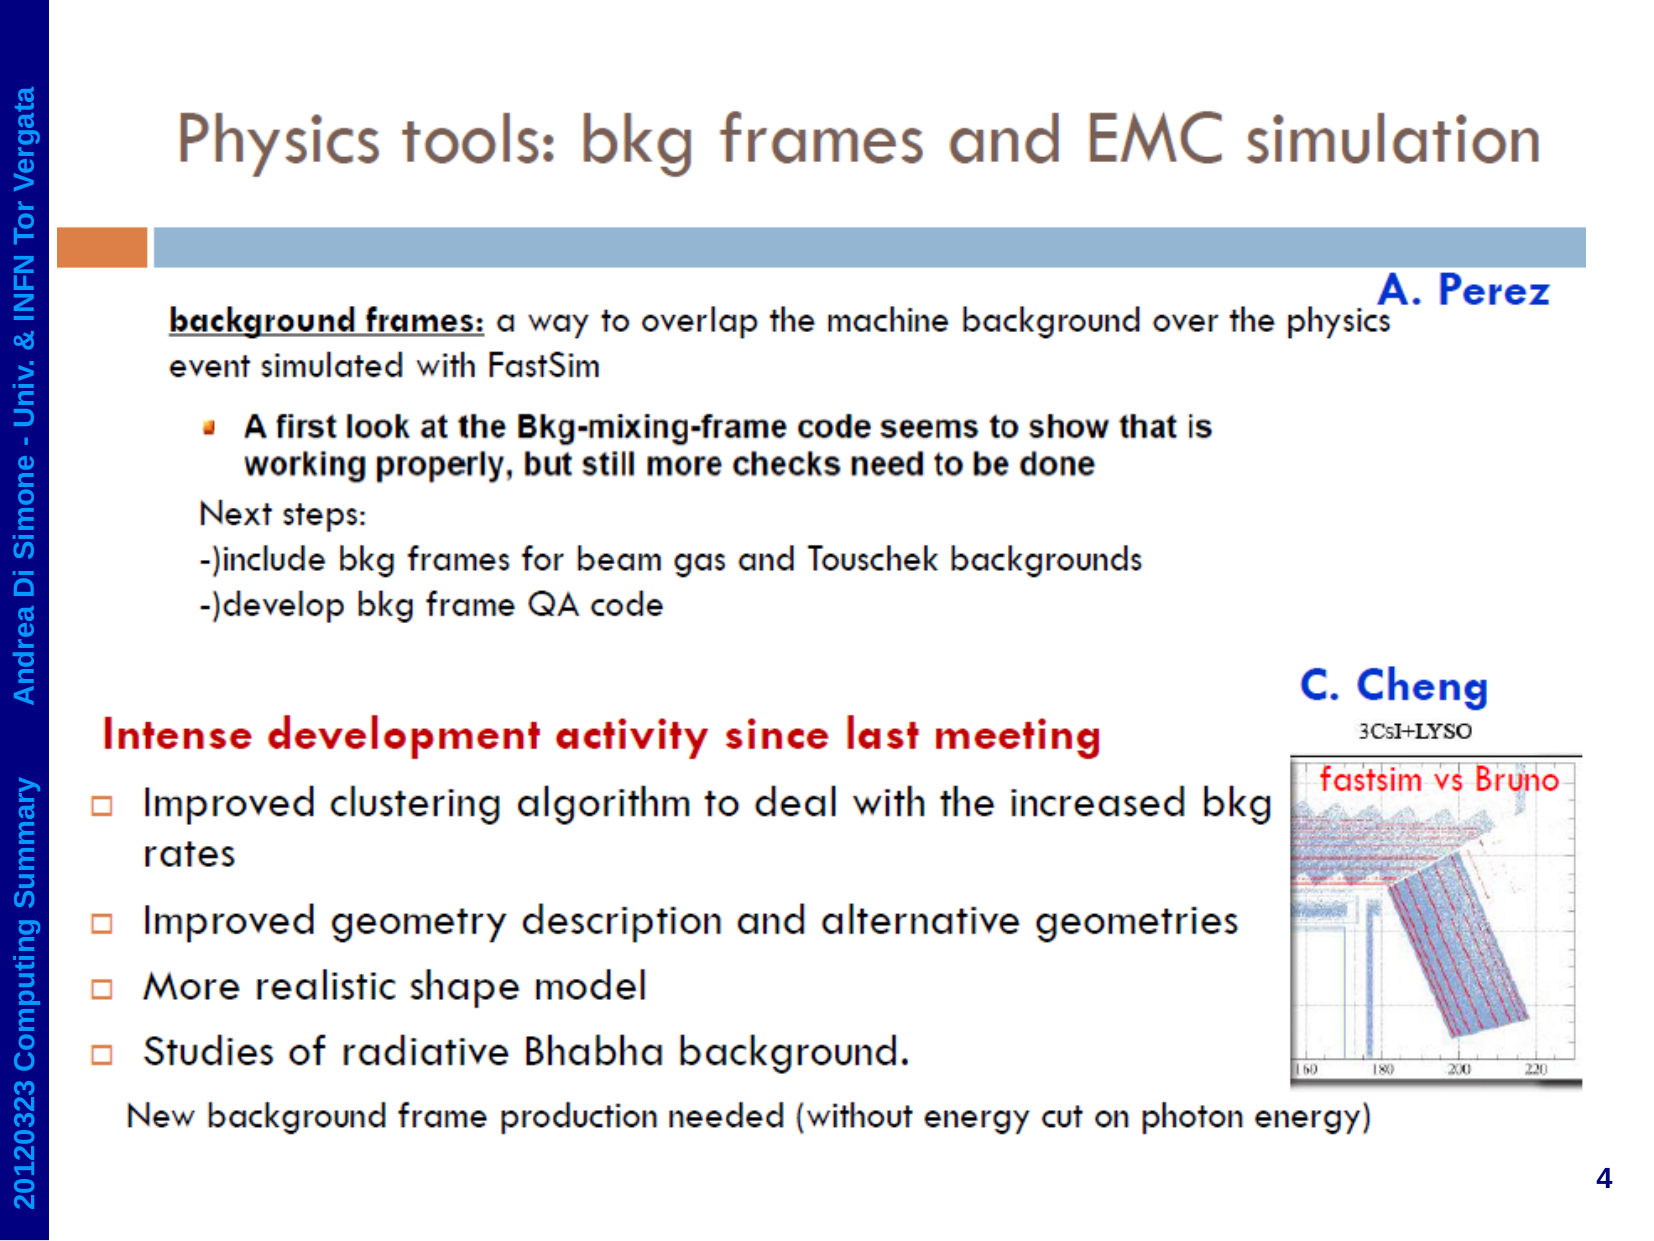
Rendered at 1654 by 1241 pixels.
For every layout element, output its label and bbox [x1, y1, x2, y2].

picture [51, 14, 1586, 1163]
